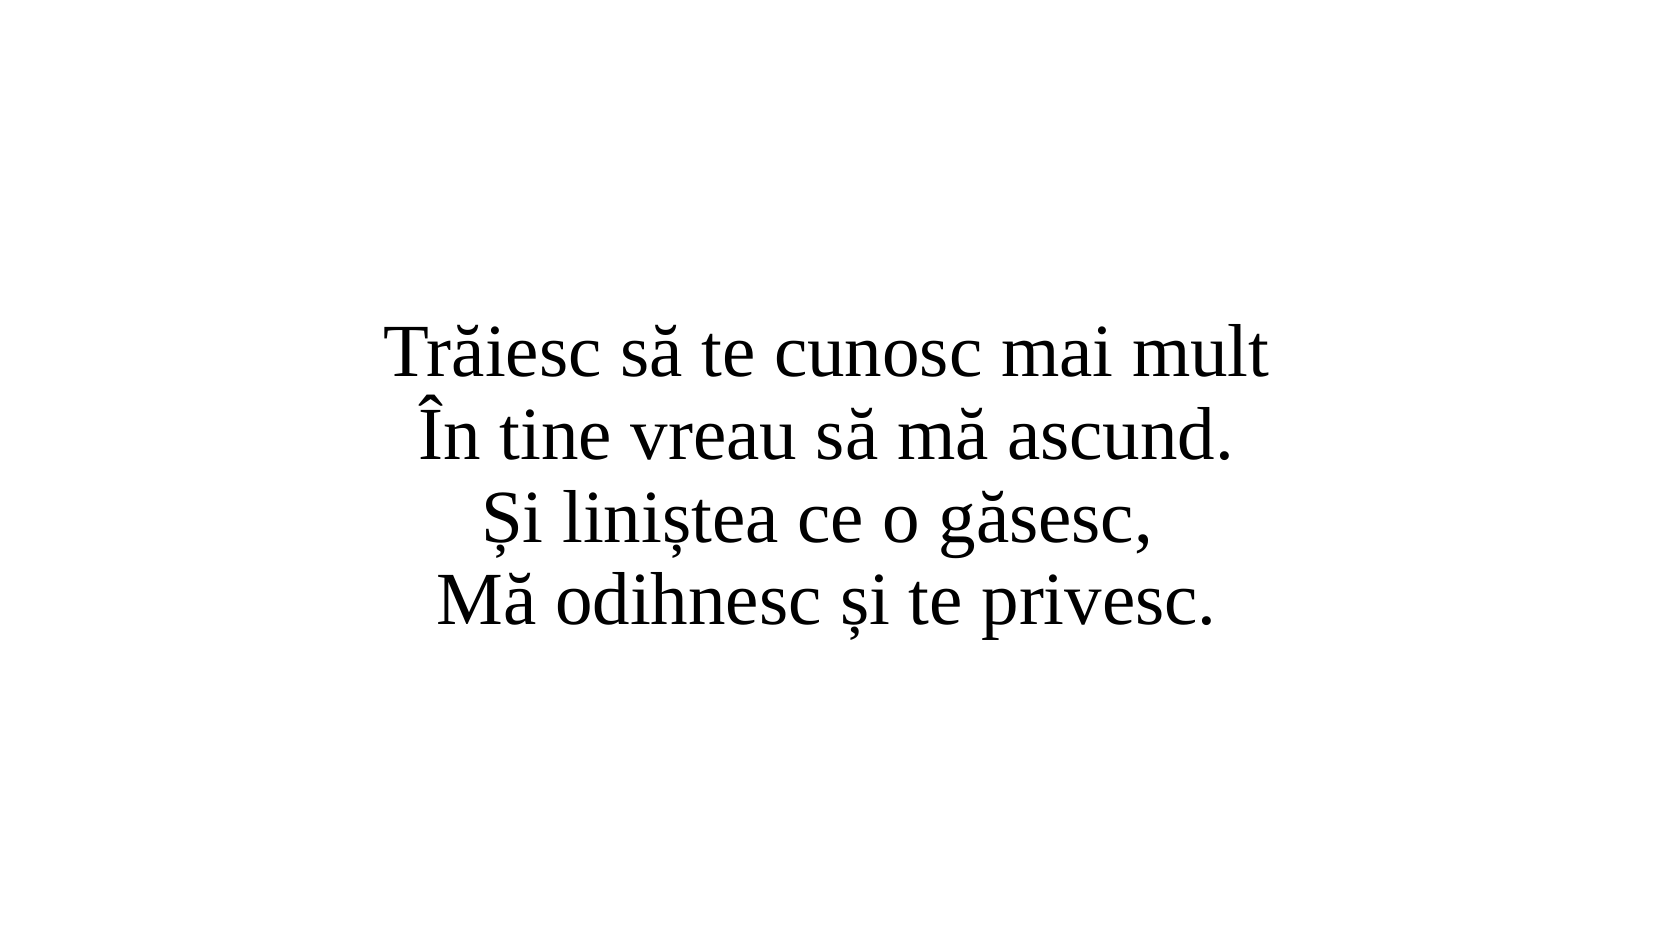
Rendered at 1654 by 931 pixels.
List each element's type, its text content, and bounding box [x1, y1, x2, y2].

subtitle Trăiesc să te cunosc mai mult În tine vreau să mă ascund. Și liniștea ce o găsesc, Mă odihnesc și te privesc. [165, 205, 1489, 745]
